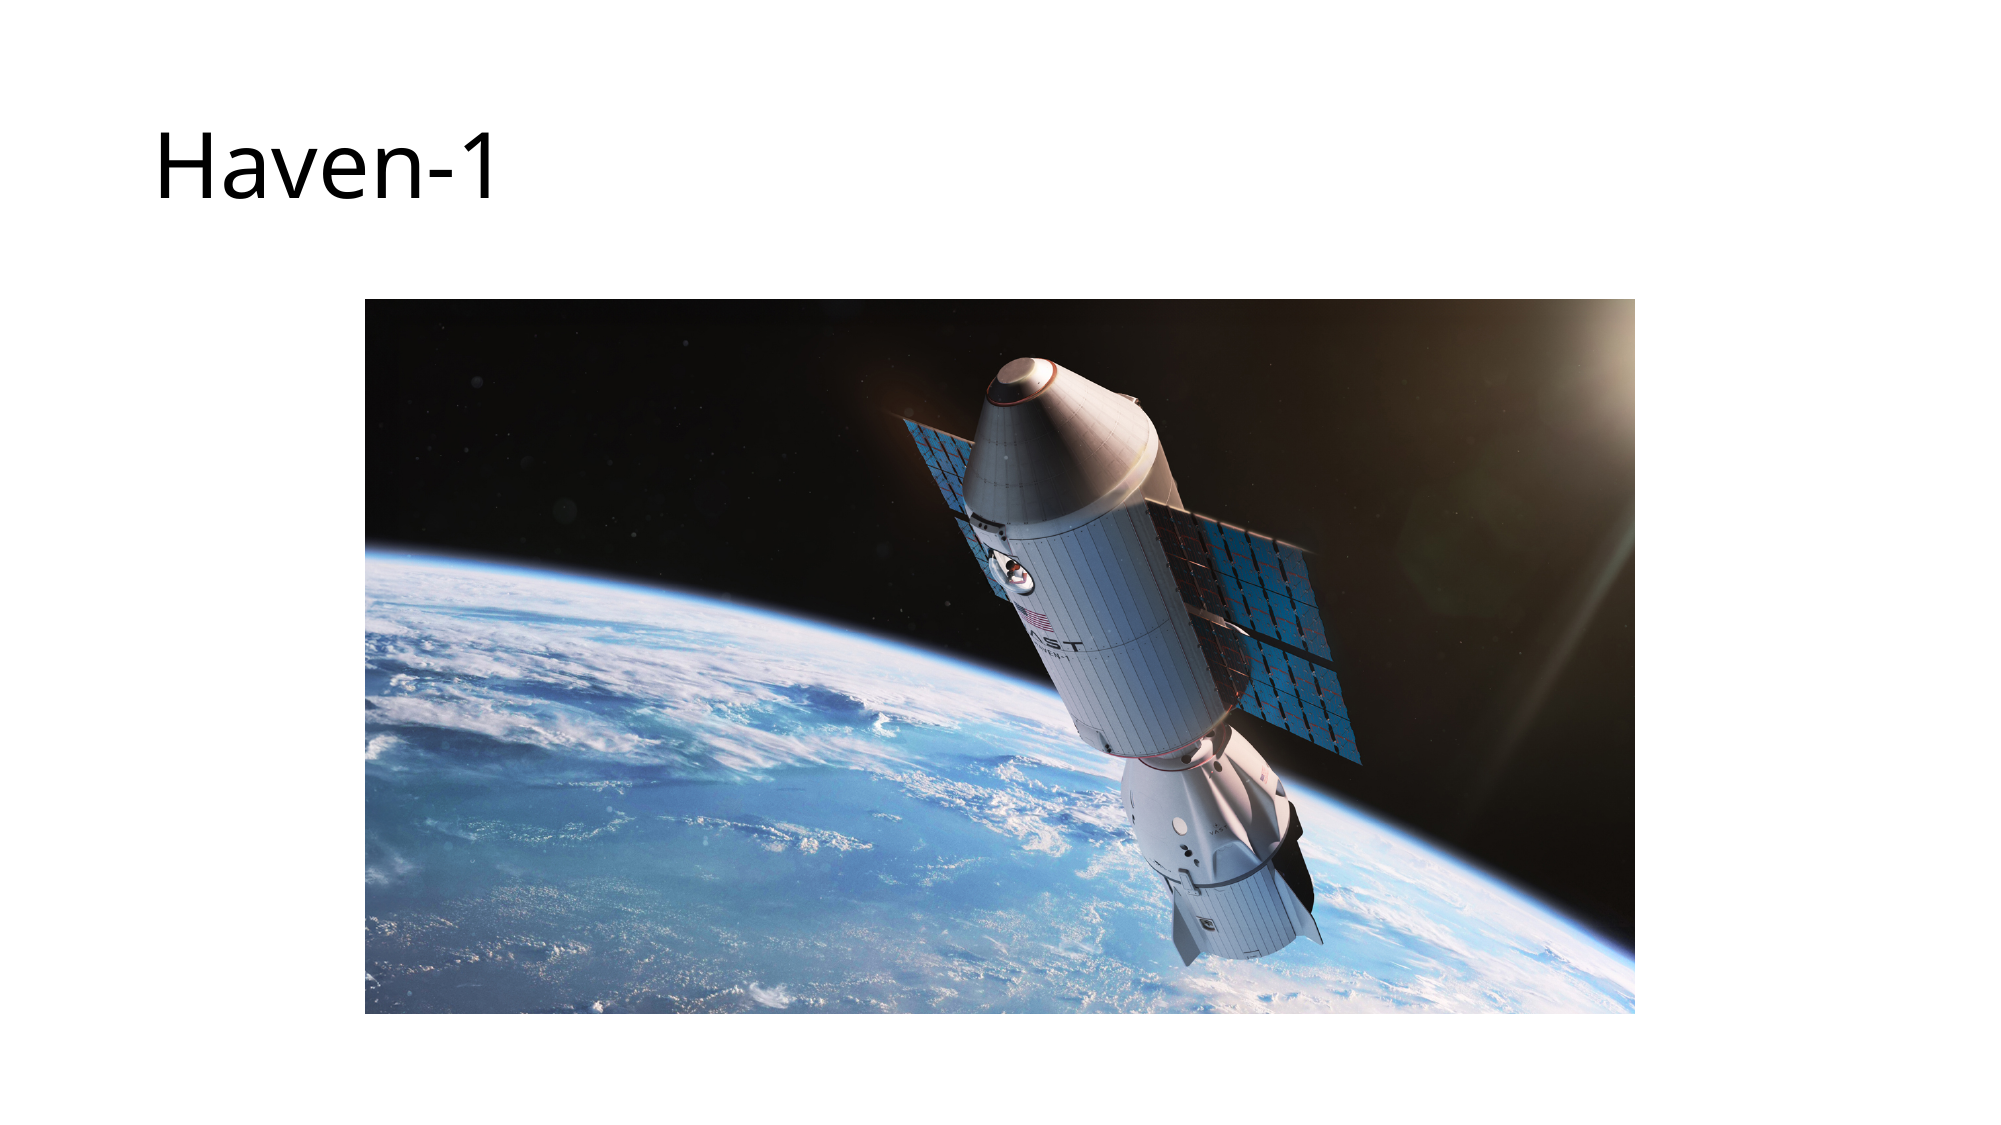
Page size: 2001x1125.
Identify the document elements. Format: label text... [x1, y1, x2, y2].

title Haven-1 [137, 59, 1863, 278]
picture [365, 299, 1635, 1014]
